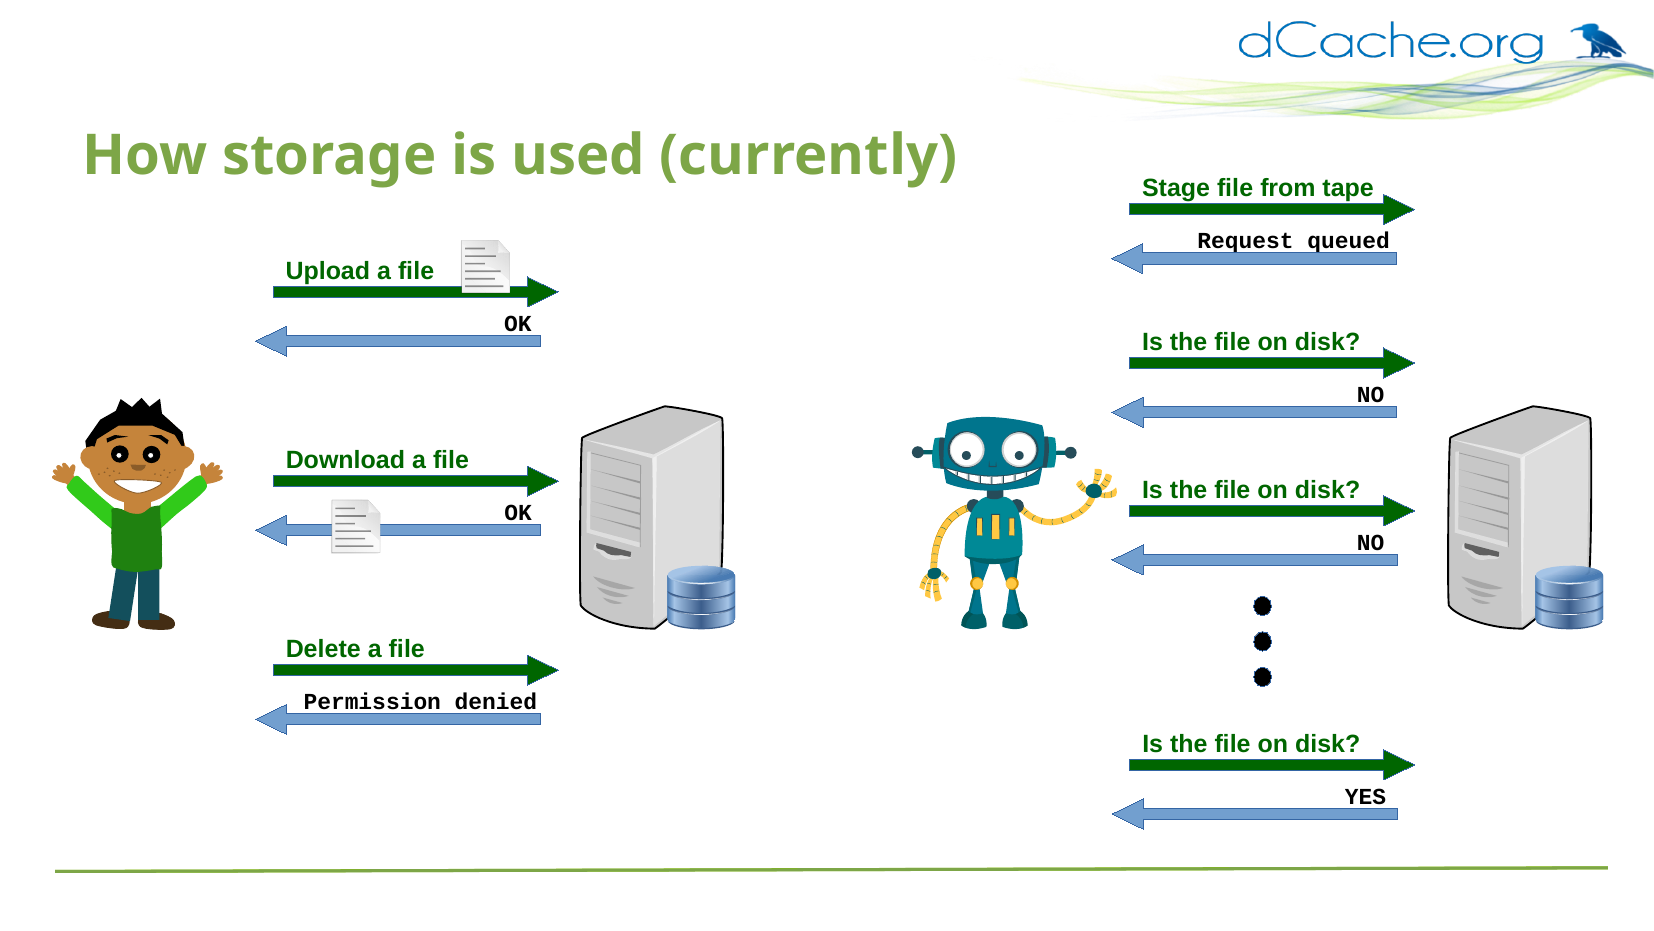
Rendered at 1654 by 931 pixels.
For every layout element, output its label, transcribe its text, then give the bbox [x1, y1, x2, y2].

text_box [273, 276, 559, 304]
text_box [1112, 798, 1398, 830]
text_box Request queued [1182, 222, 1405, 264]
text_box Delete a file [271, 627, 441, 671]
text_box Upload a file [270, 249, 450, 292]
text_box OK [489, 494, 547, 536]
text_box [1129, 749, 1415, 777]
text_box Stage file from tape [1127, 166, 1390, 210]
text_box [1129, 197, 1415, 222]
text_box YES [1330, 777, 1402, 819]
title How storage is used (currently) [82, 116, 1605, 189]
text_box Permission denied [288, 683, 553, 725]
picture [1446, 405, 1604, 631]
text_box [1253, 667, 1272, 687]
text_box [255, 515, 330, 546]
text_box [1111, 243, 1397, 274]
text_box [1129, 347, 1415, 376]
text_box [381, 524, 541, 536]
picture [578, 405, 736, 631]
picture [330, 499, 381, 554]
picture [892, 401, 1137, 646]
picture [956, 12, 1654, 127]
picture [460, 240, 511, 294]
text_box [1137, 495, 1415, 523]
text_box [1135, 397, 1397, 428]
text_box [1253, 596, 1272, 616]
text_box OK [489, 304, 547, 347]
picture [45, 392, 231, 646]
text_box NO [1342, 523, 1400, 565]
text_box Is the file on disk? [1127, 722, 1376, 765]
text_box NO [1341, 376, 1400, 418]
text_box [1253, 631, 1272, 652]
text_box Is the file on disk? [1137, 467, 1376, 511]
text_box [255, 704, 541, 735]
text_box [255, 326, 541, 357]
text_box [273, 466, 559, 494]
text_box Download a file [271, 438, 485, 482]
text_box [1137, 544, 1398, 575]
text_box Is the file on disk? [1127, 320, 1376, 364]
text_box [273, 655, 559, 683]
